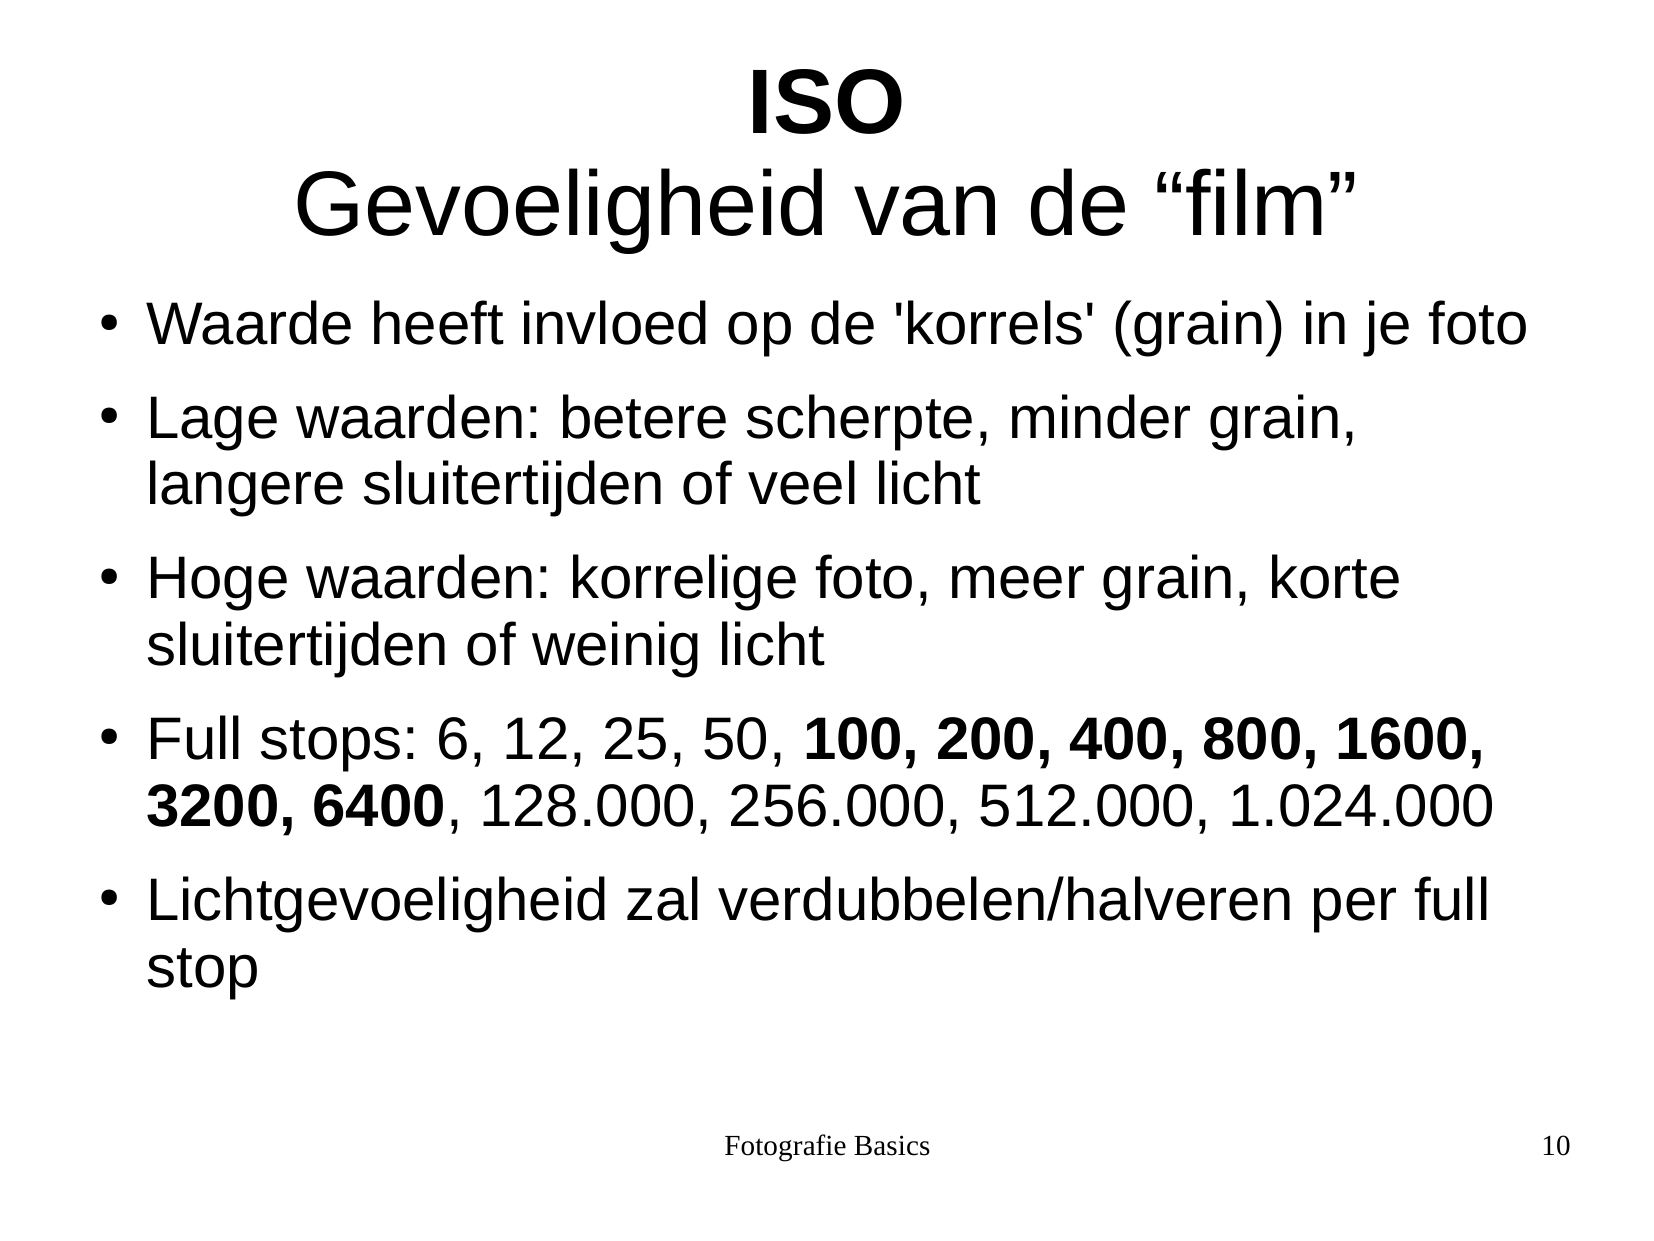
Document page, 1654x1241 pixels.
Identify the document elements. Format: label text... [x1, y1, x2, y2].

title ISO Gevoeligheid van de “film” [82, 49, 1571, 257]
list Waarde heeft invloed op de 'korrels' (grain) in je foto Lage waarden: betere scherpte, minder grain, langere sluitertijden of veel licht Hoge waarden: korrelige foto, meer grain, korte sluitertijden of weinig licht Full stops: 6, 12, 25, 50, 100, 200, 400, 800, 1600, 3200, 6400, 128.000, 256.000, 512.000, 1.024.000 Lichtgevoeligheid zal verdubbelen/halveren per full stop [82, 290, 1571, 1010]
